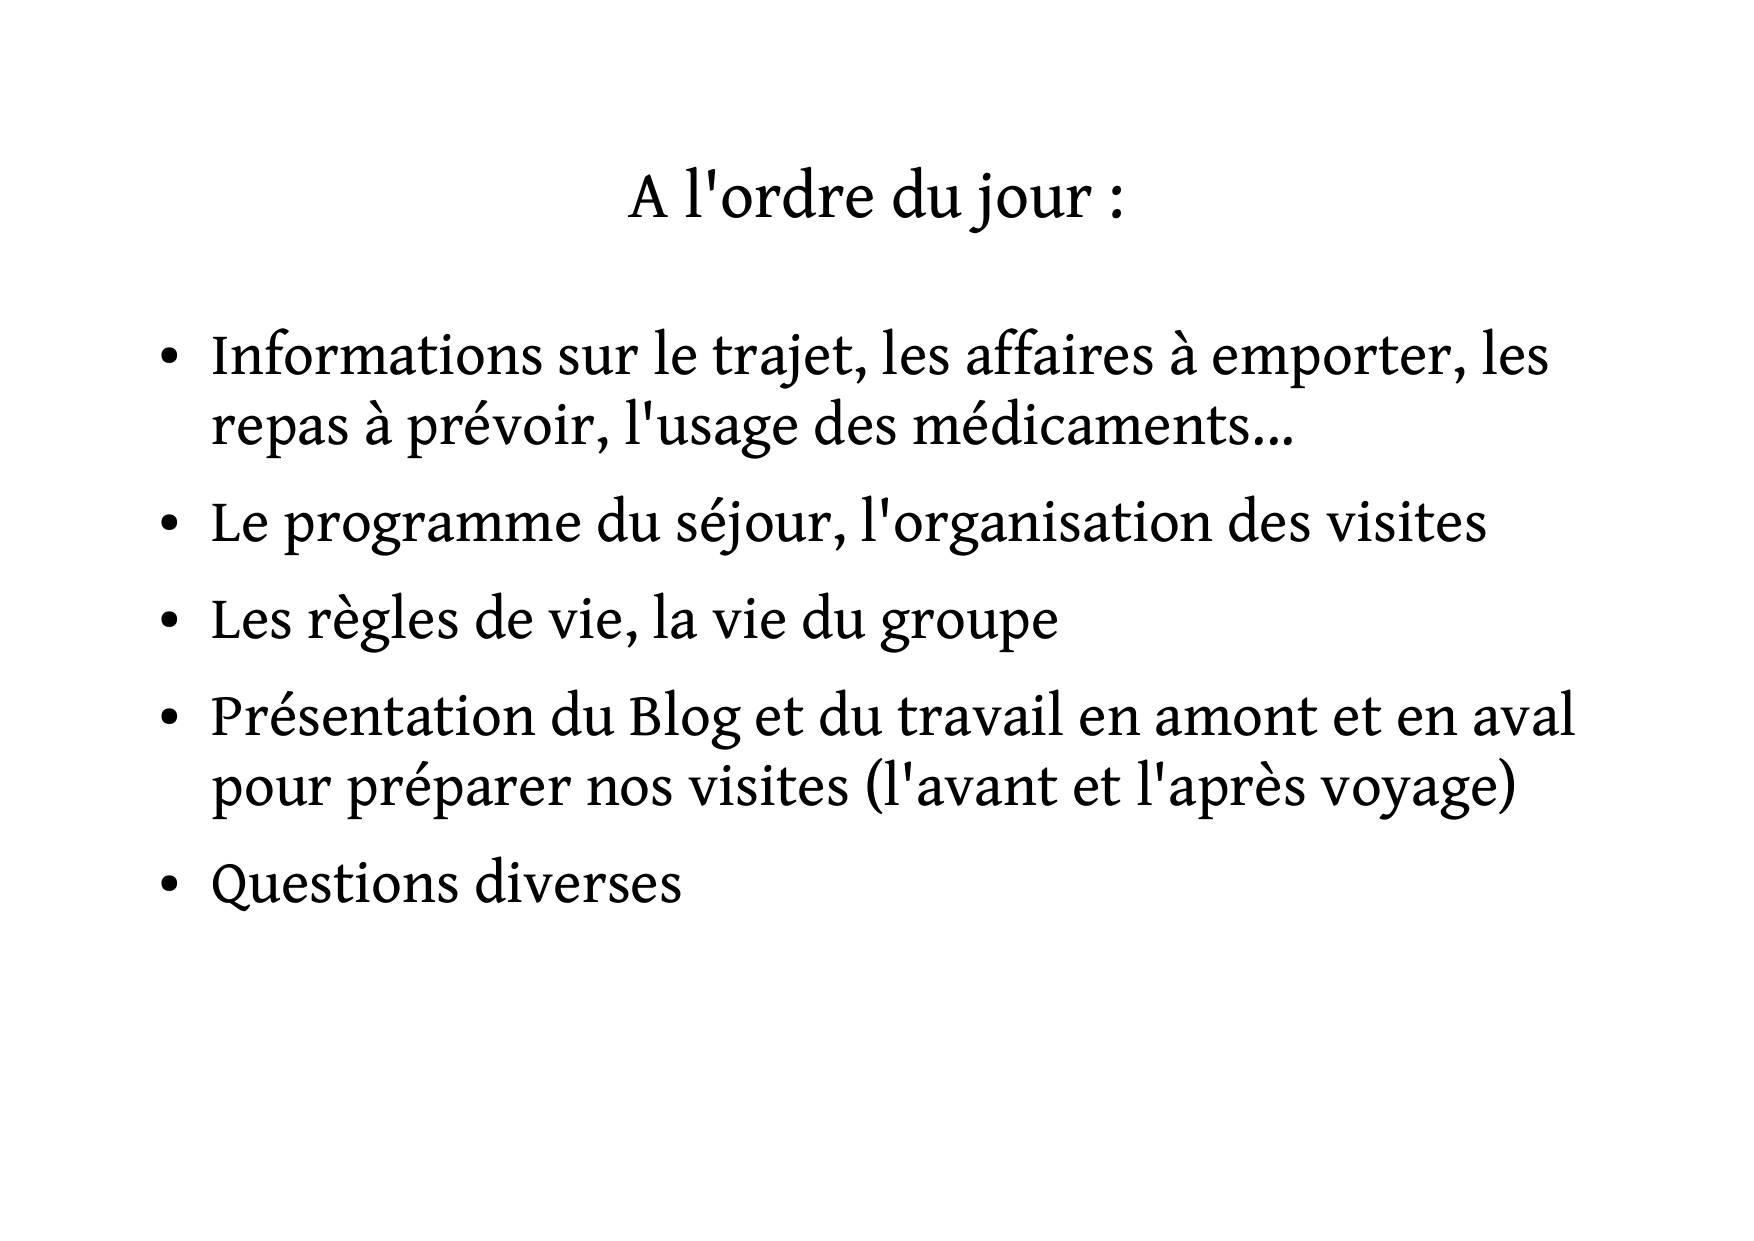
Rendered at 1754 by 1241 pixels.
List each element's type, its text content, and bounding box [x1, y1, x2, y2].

title A l'ordre du jour : [140, 103, 1614, 292]
list Informations sur le trajet, les affaires à emporter, les repas à prévoir, l'usage des médicaments... Le programme du séjour, l'organisation des visites Les règles de vie, la vie du groupe Présentation du Blog et du travail en amont et en aval pour préparer nos visites (l'avant et l'après voyage) Questions diverses [140, 321, 1614, 1241]
